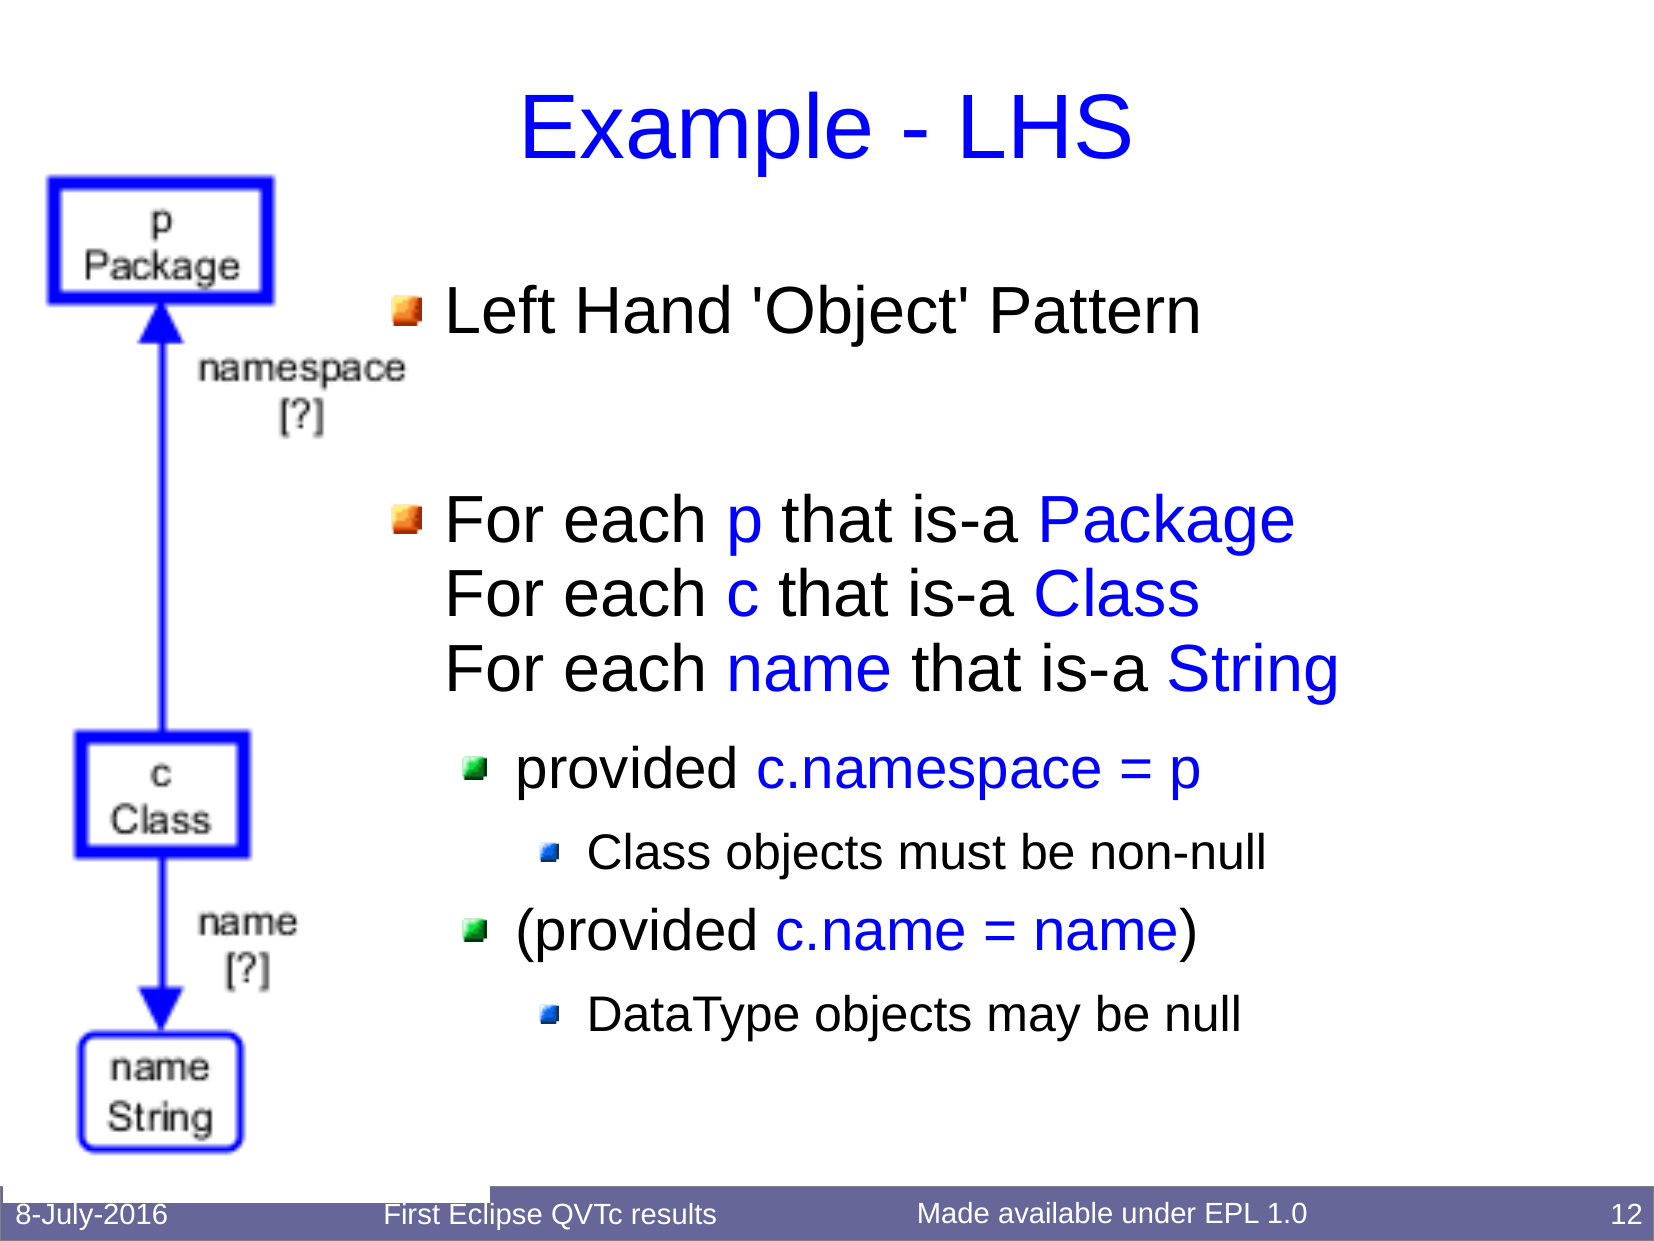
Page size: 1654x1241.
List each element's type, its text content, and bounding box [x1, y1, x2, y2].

picture [3, 132, 490, 1203]
list Left Hand 'Object' Pattern For each p that is-a Package For each c that is-a Class For each name that is-a String provided c.namespace = p Class objects must be non-null (provided c.name = name) DataType objects may be null [373, 273, 1571, 1110]
title Example - LHS [82, 49, 1571, 205]
